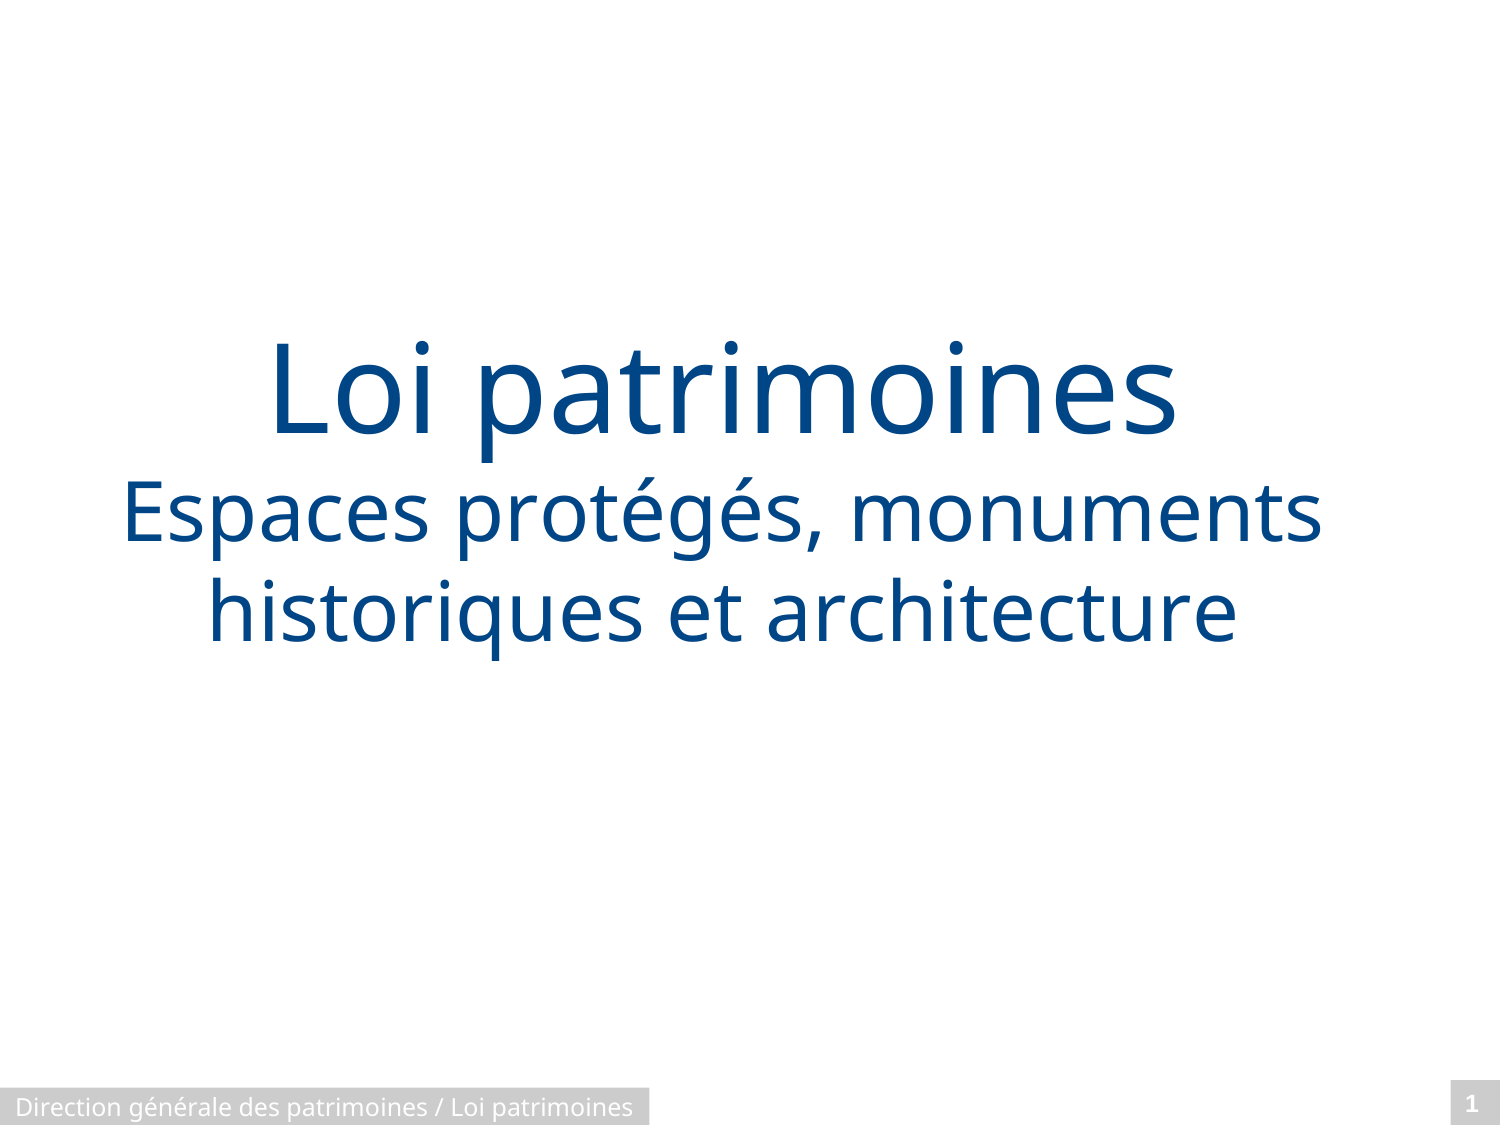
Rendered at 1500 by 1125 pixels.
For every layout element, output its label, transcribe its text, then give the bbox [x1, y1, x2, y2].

text_box Loi patrimoines Espaces protégés, monuments historiques et architecture [88, 301, 1359, 816]
